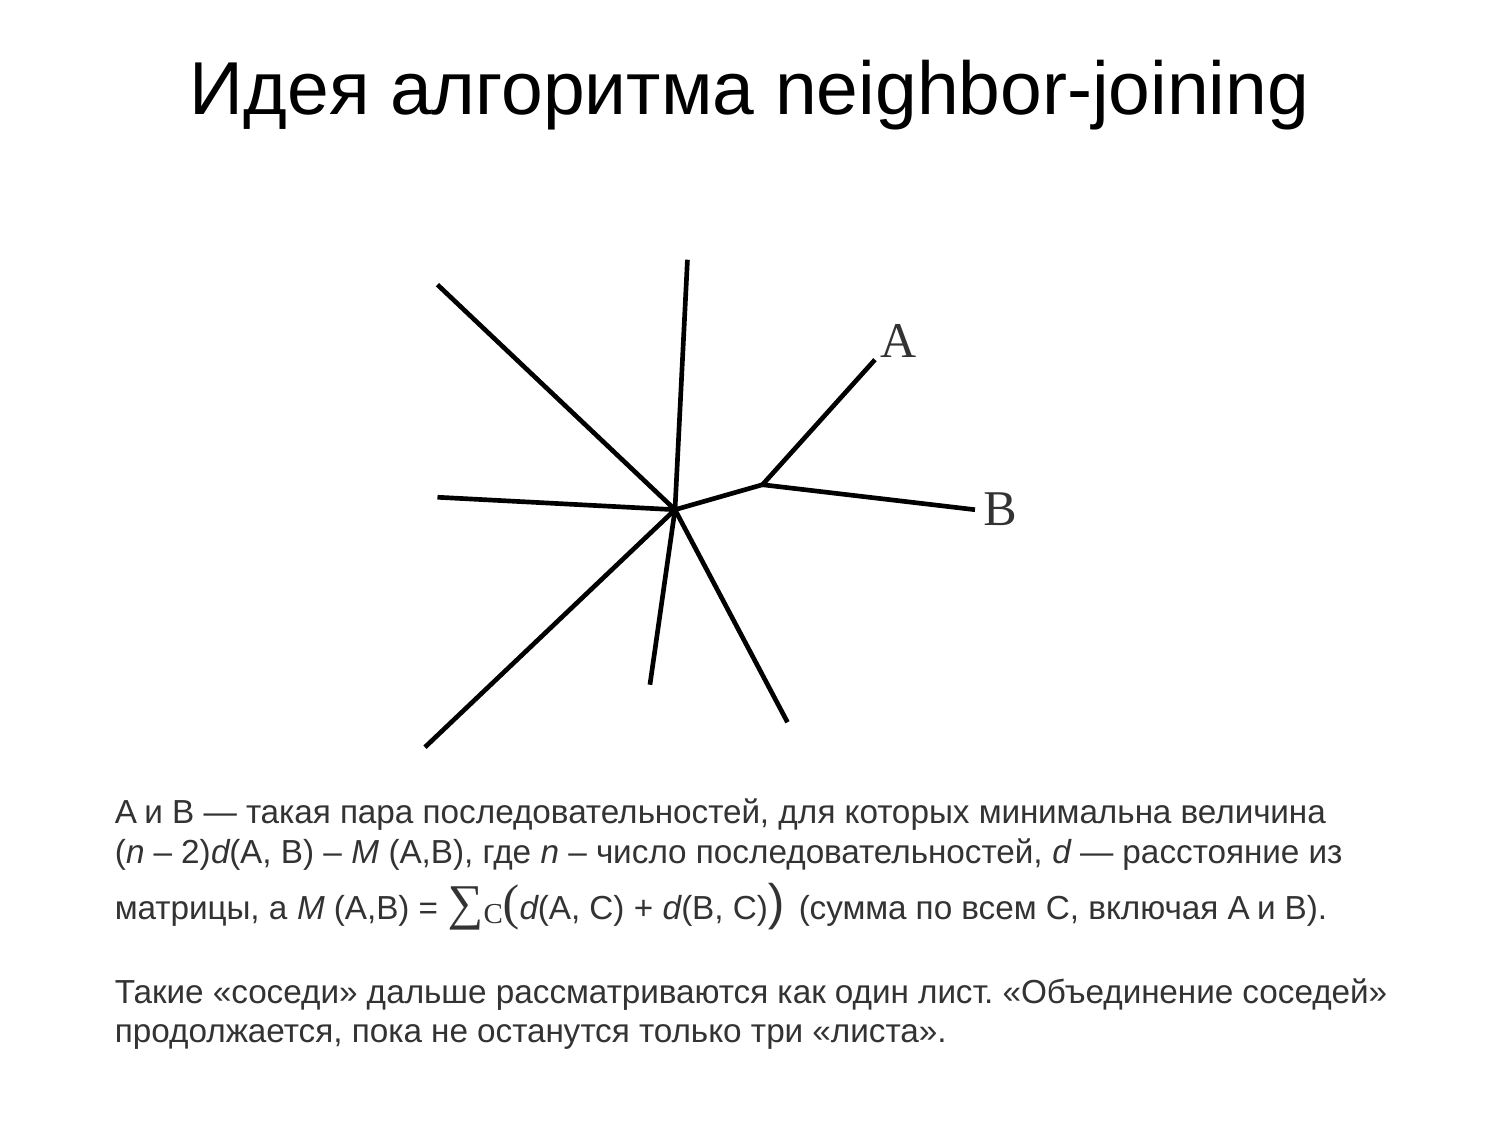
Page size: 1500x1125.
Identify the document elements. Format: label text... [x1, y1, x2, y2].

text_box A и B — такая пара последовательностей, для которых минимальна величина (n – 2)d(A, B) – M (A,B), где n – число последовательностей, d — расстояние из матрицы, а M (A,B) = ∑C(d(A, C) + d(B, C)) (сумма по всем C, включая A и B). Такие «соседи» дальше рассматриваются как один лист. «Объединение соседей» продолжается, пока не останутся только три «листа». [99, 774, 1425, 1098]
title Идея алгоритма neighbor-joining [112, 24, 1388, 236]
text_box B [968, 460, 1032, 544]
text_box A [865, 292, 932, 375]
